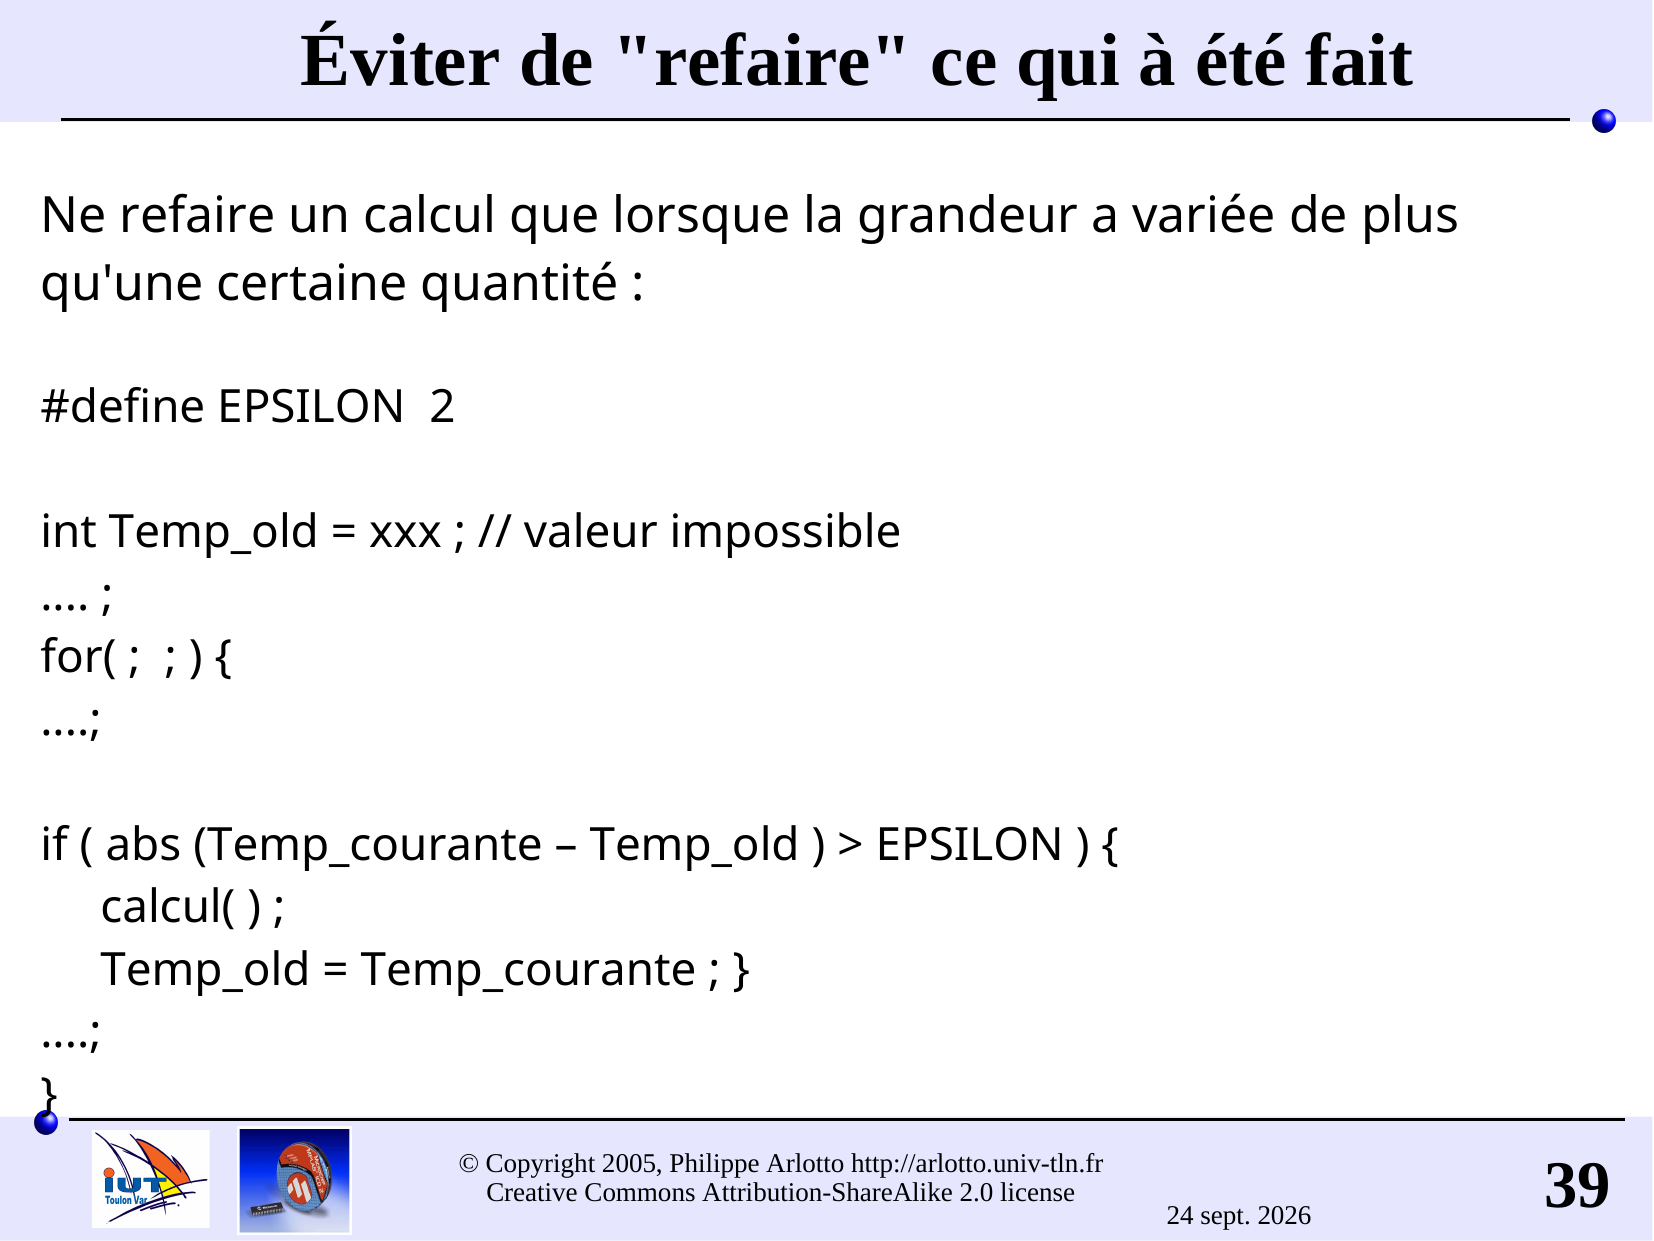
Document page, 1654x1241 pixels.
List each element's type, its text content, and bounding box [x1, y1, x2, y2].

title Éviter de "refaire" ce qui à été fait [95, 11, 1585, 110]
picture [237, 1126, 352, 1235]
text_box Ne refaire un calcul que lorsque la grandeur a variée de plus qu'une certaine quantité : #define EPSILON 2 int Temp_old = xxx ; // valeur impossible .... ; for( ; ; ) { ....; if ( abs (Temp_courante – Temp_old ) > EPSILON ) { calcul( ) ; Temp_old = Temp_courante ; } ....; } [40, 178, 1566, 993]
